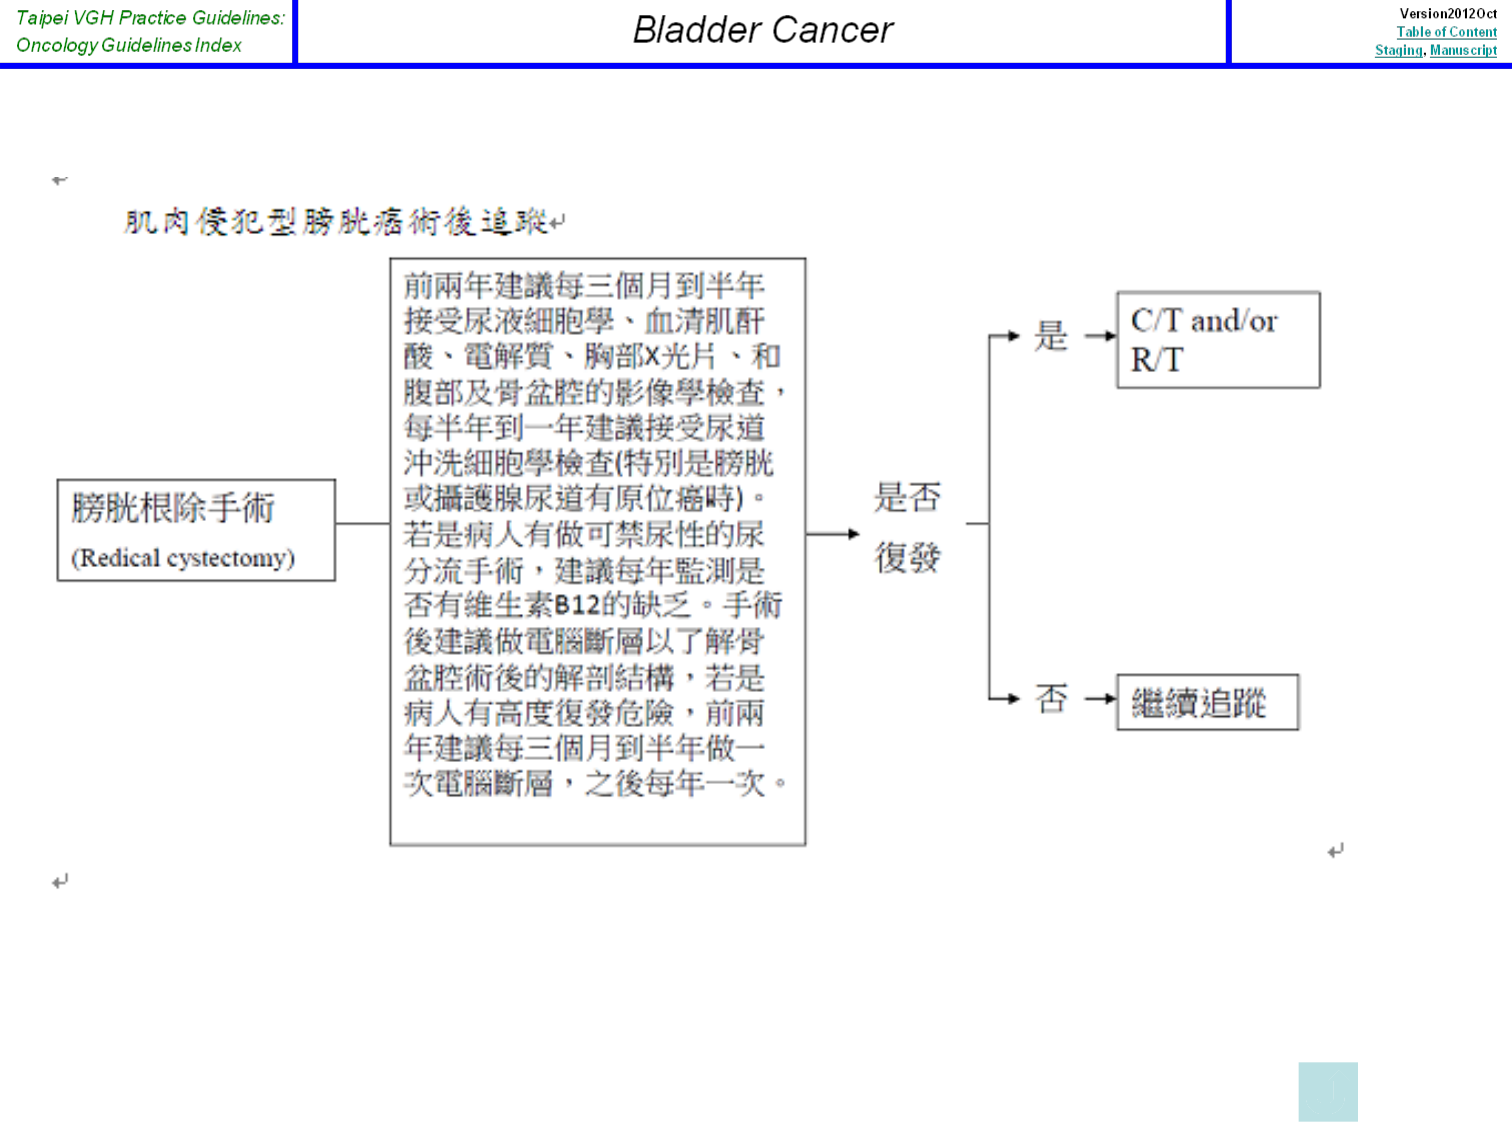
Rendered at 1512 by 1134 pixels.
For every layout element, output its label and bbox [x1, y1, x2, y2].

picture [35, 177, 1477, 957]
